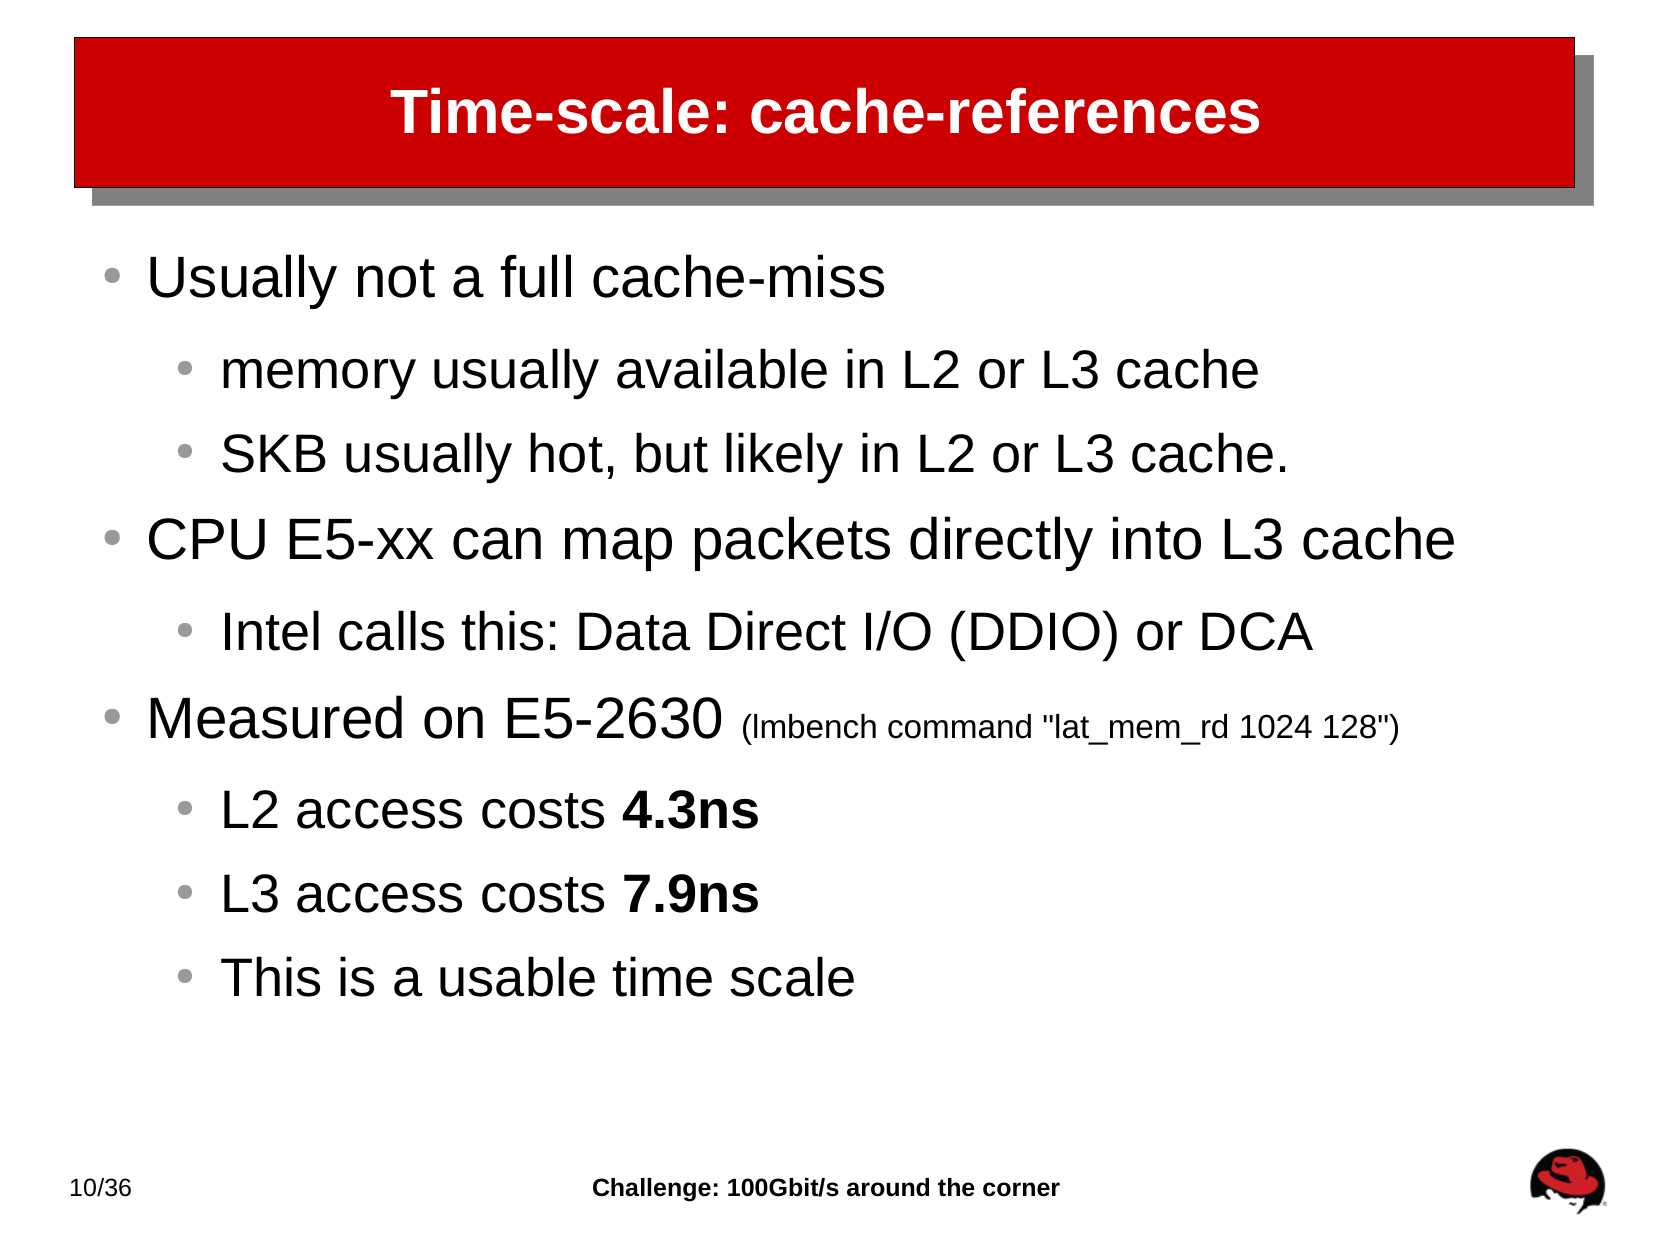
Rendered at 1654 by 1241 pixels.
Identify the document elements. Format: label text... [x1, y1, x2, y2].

title Time-scale: cache-references [82, 37, 1571, 188]
list Usually not a full cache-miss memory usually available in L2 or L3 cache SKB usually hot, but likely in L2 or L3 cache. CPU E5-xx can map packets directly into L3 cache Intel calls this: Data Direct I/O (DDIO) or DCA Measured on E5-2630 (lmbench command "lat_mem_rd 1024 128") L2 access costs 4.3ns L3 access costs 7.9ns This is a usable time scale [86, 244, 1575, 1107]
picture [1529, 1146, 1613, 1224]
